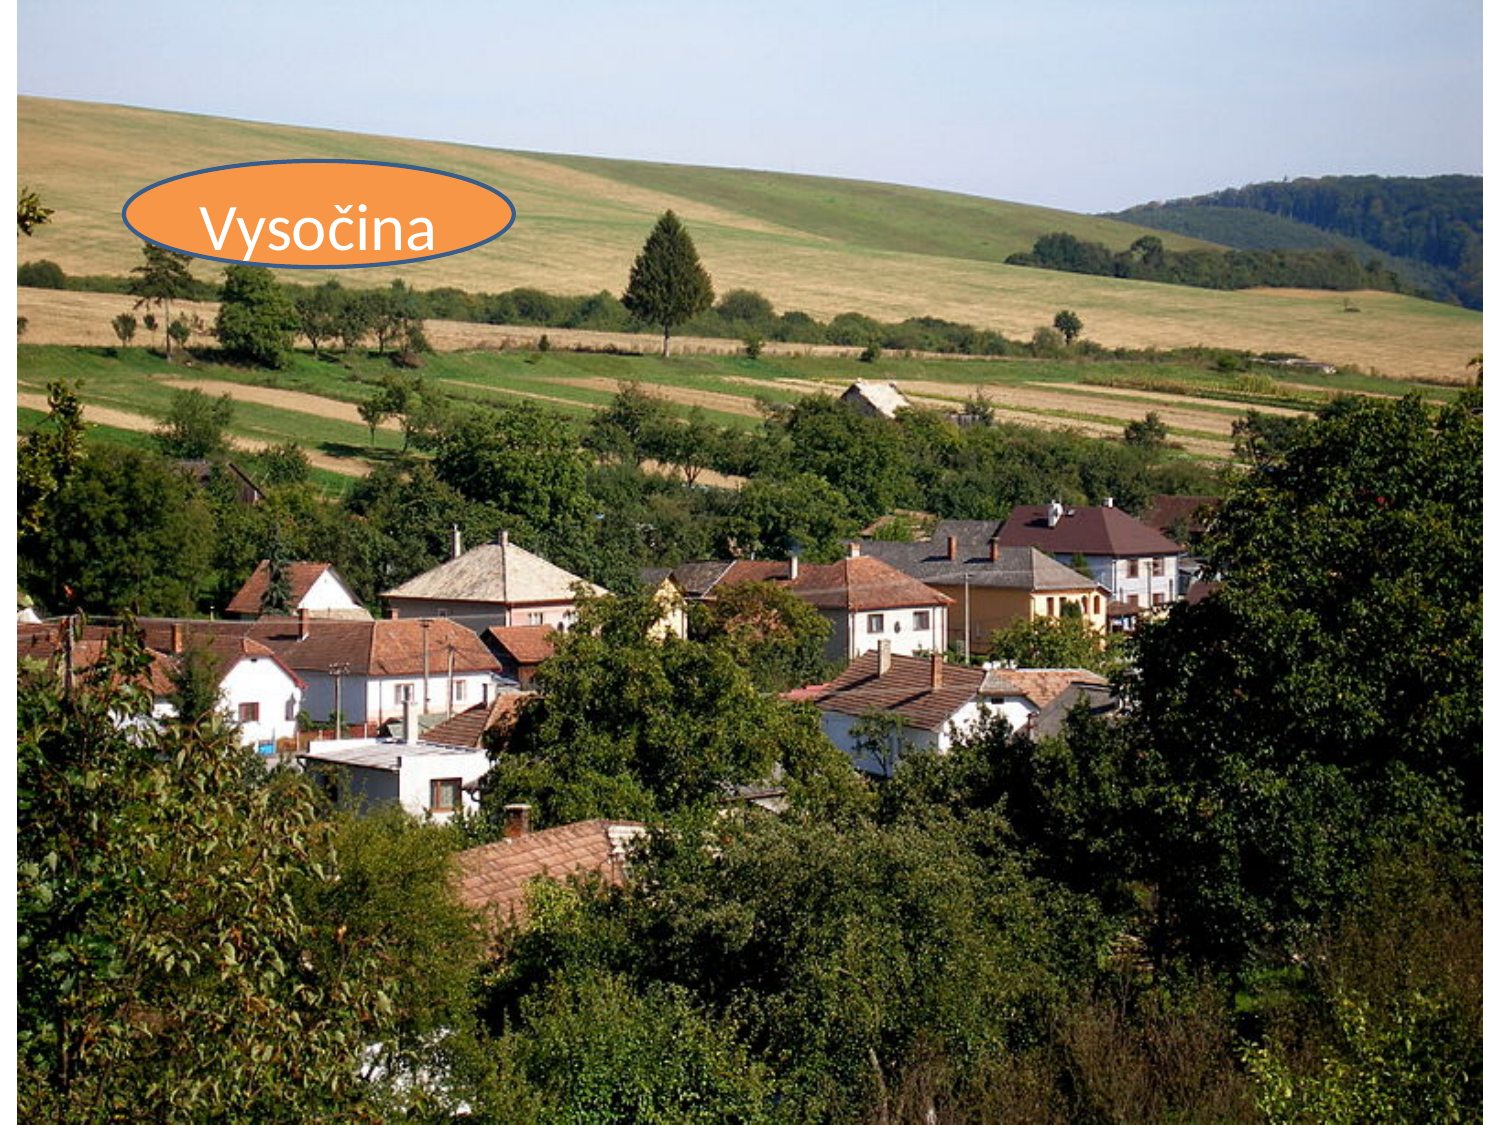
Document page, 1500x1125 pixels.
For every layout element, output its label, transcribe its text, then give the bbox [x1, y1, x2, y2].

text_box Vysočina [123, 160, 514, 268]
picture [17, 0, 1483, 1125]
